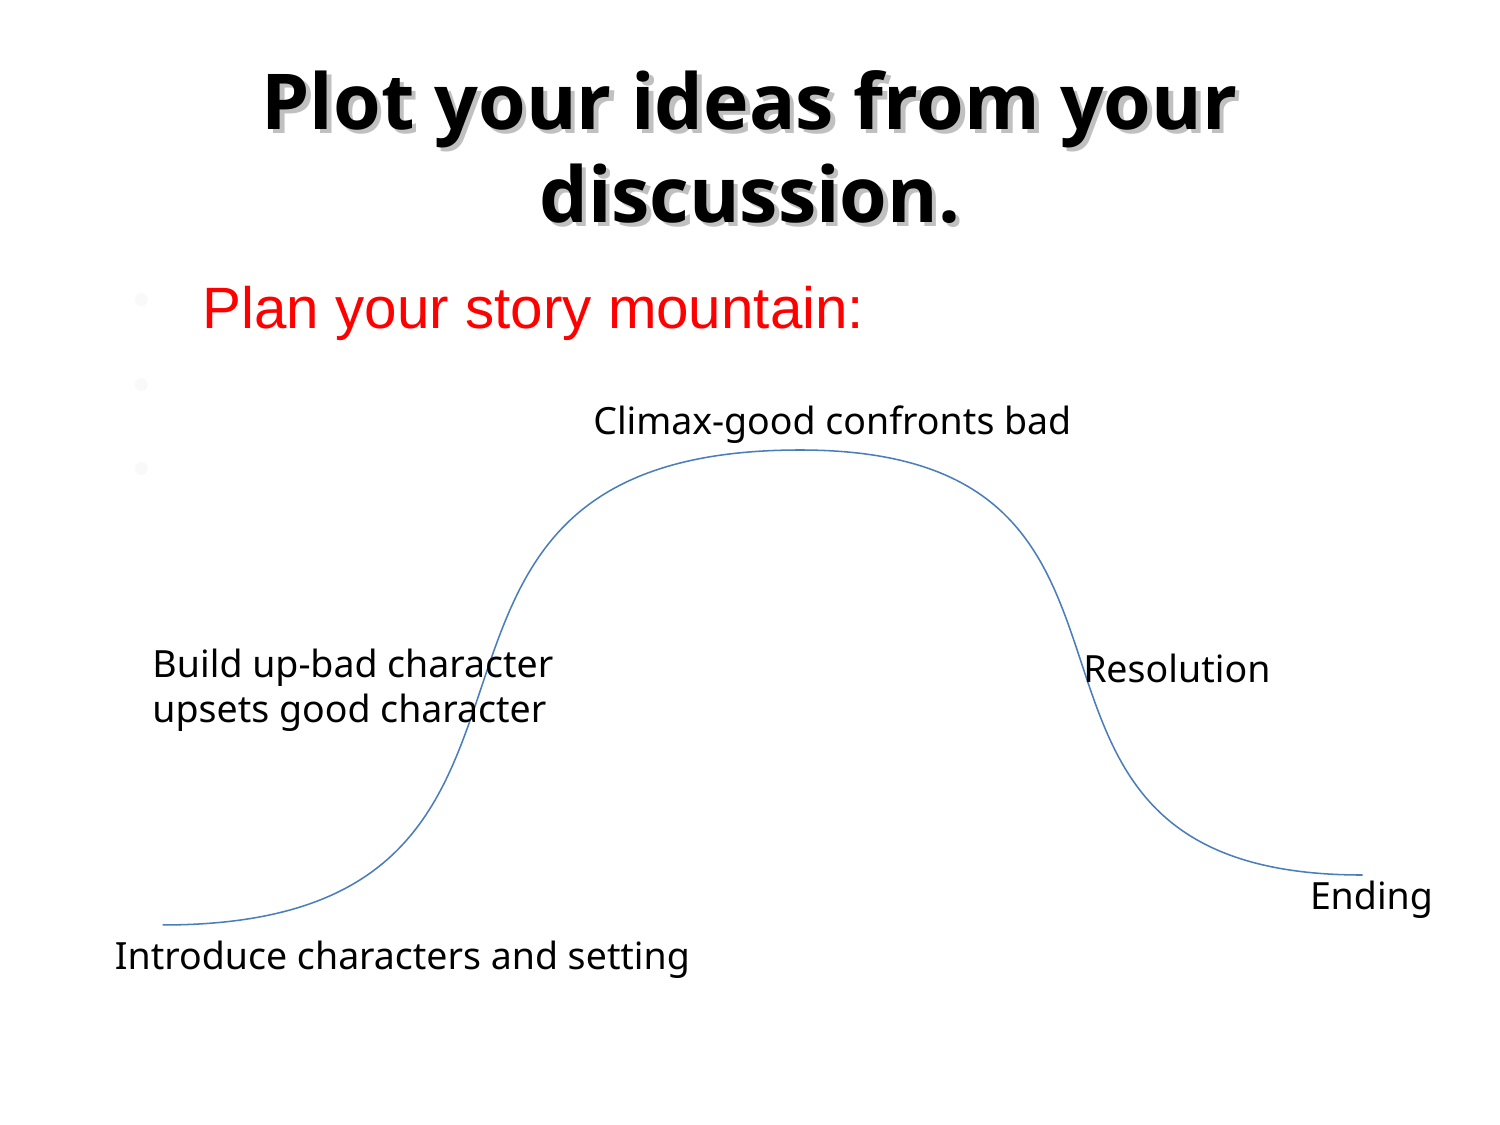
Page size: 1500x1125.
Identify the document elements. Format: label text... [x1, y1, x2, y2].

text_box Ending [1294, 864, 1442, 925]
title Plot your ideas from your discussion. [75, 45, 1426, 233]
text_box Build up-bad character upsets good character [137, 632, 583, 739]
text_box Introduce characters and setting [99, 924, 723, 986]
text_box Climax-good confronts bad [578, 389, 1081, 451]
text_box Resolution [1068, 637, 1280, 699]
list Plan your story mountain: [75, 262, 1388, 413]
